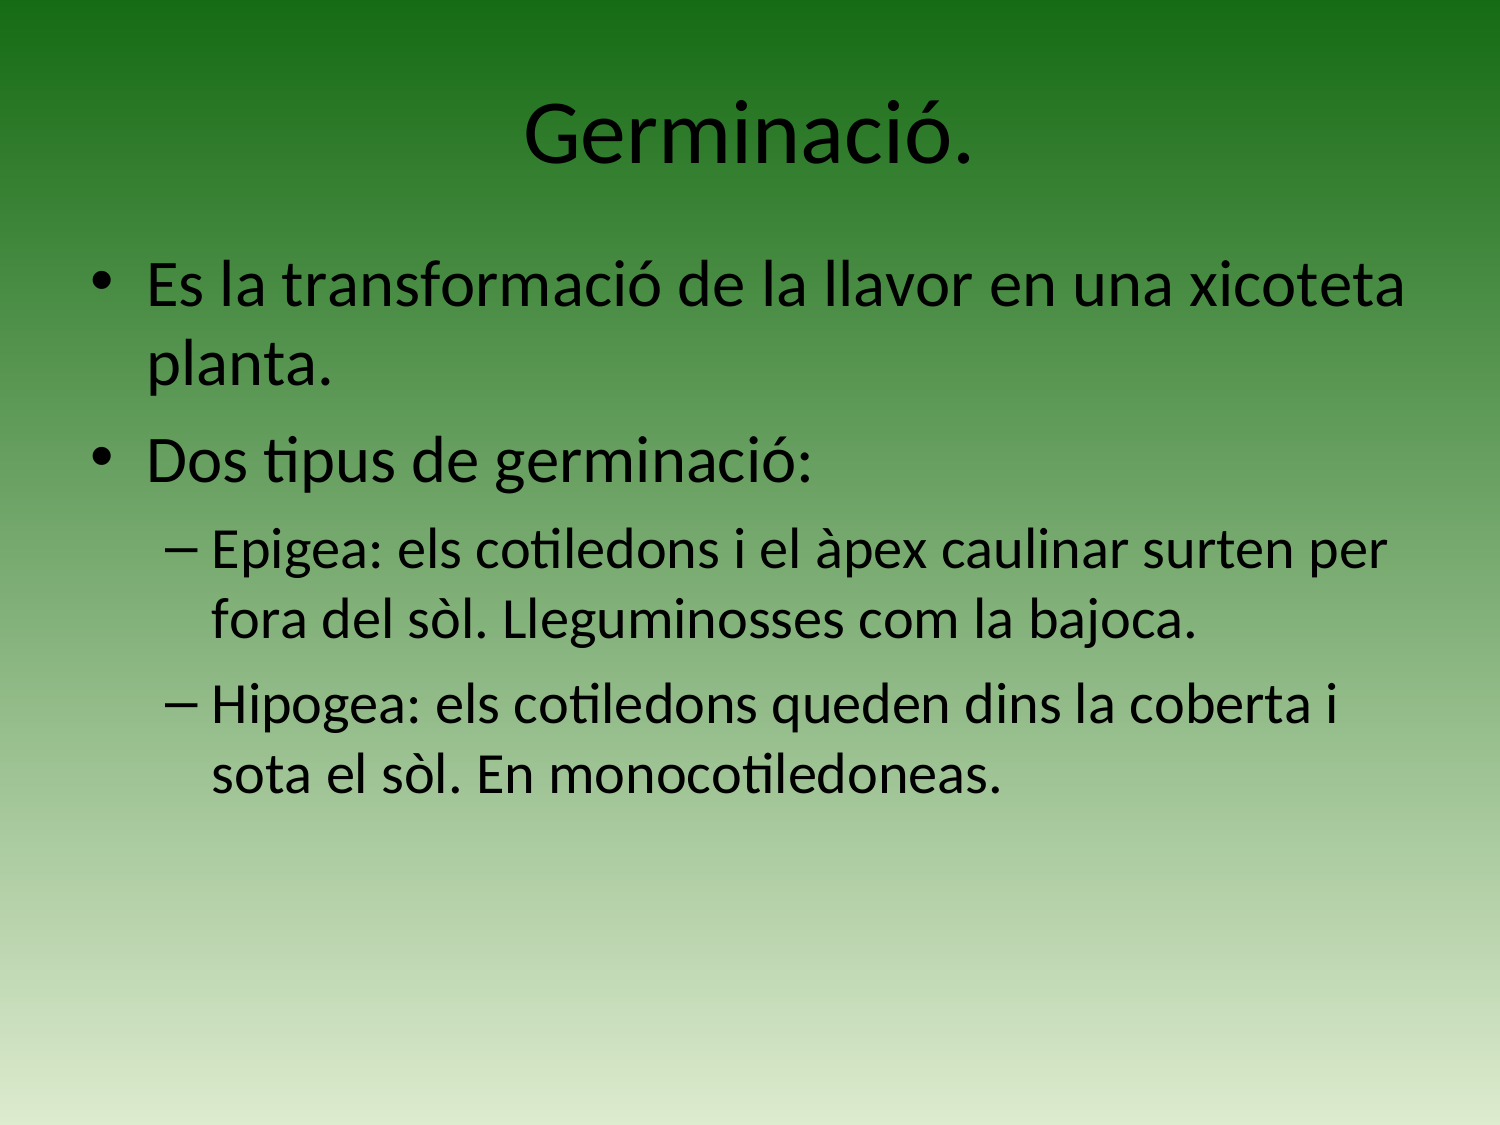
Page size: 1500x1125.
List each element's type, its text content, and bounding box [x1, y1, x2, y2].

title Germinació. [75, 45, 1426, 209]
list Es la transformació de la llavor en una xicoteta planta. Dos tipus de germinació: Epigea: els cotiledons i el àpex caulinar surten per fora del sòl. Lleguminosses com la bajoca. Hipogea: els cotiledons queden dins la coberta i sota el sòl. En monocotiledoneas. [75, 231, 1426, 1006]
